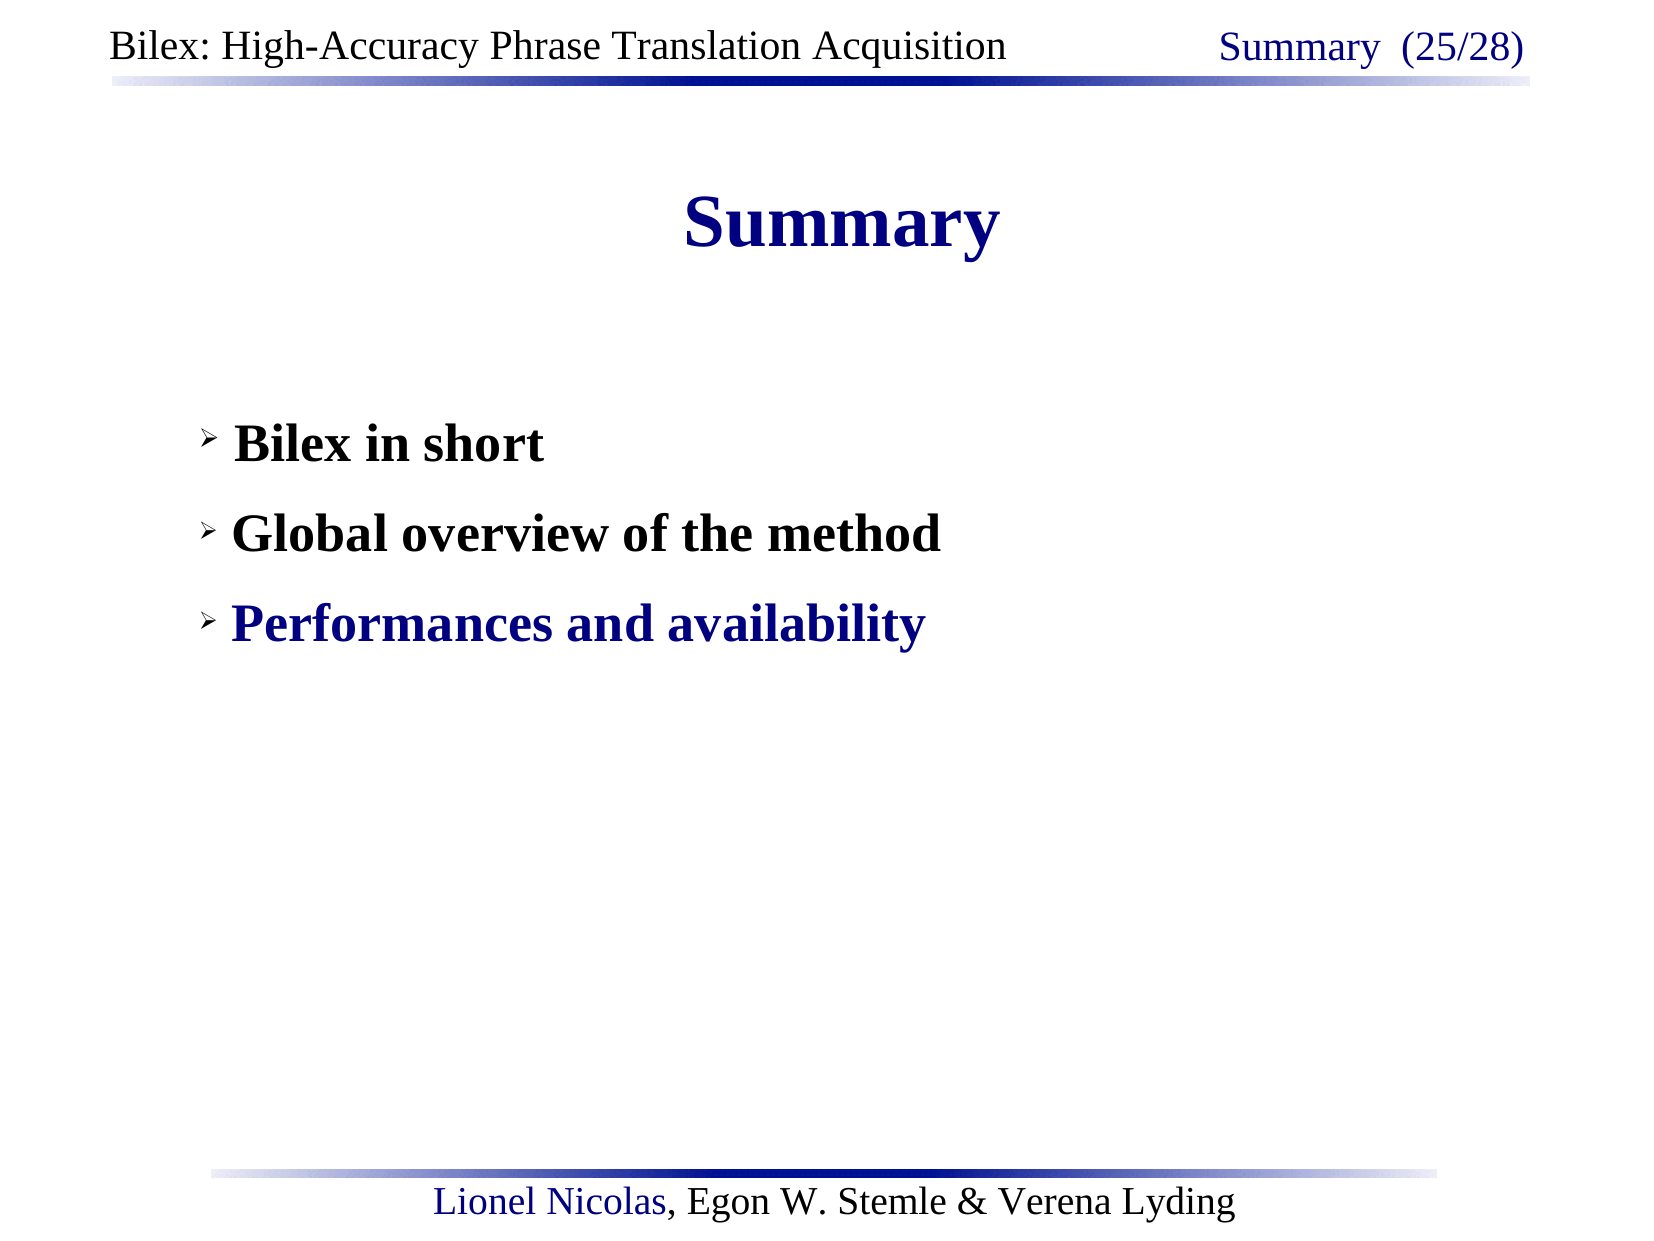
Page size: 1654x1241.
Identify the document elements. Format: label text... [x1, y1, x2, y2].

picture [211, 1169, 1437, 1178]
text_box Summary [1203, 15, 1397, 82]
text_box Bilex in short Global overview of the method Performances and availability [183, 369, 1396, 920]
text_box Summary [669, 172, 1016, 285]
picture [112, 76, 1530, 86]
